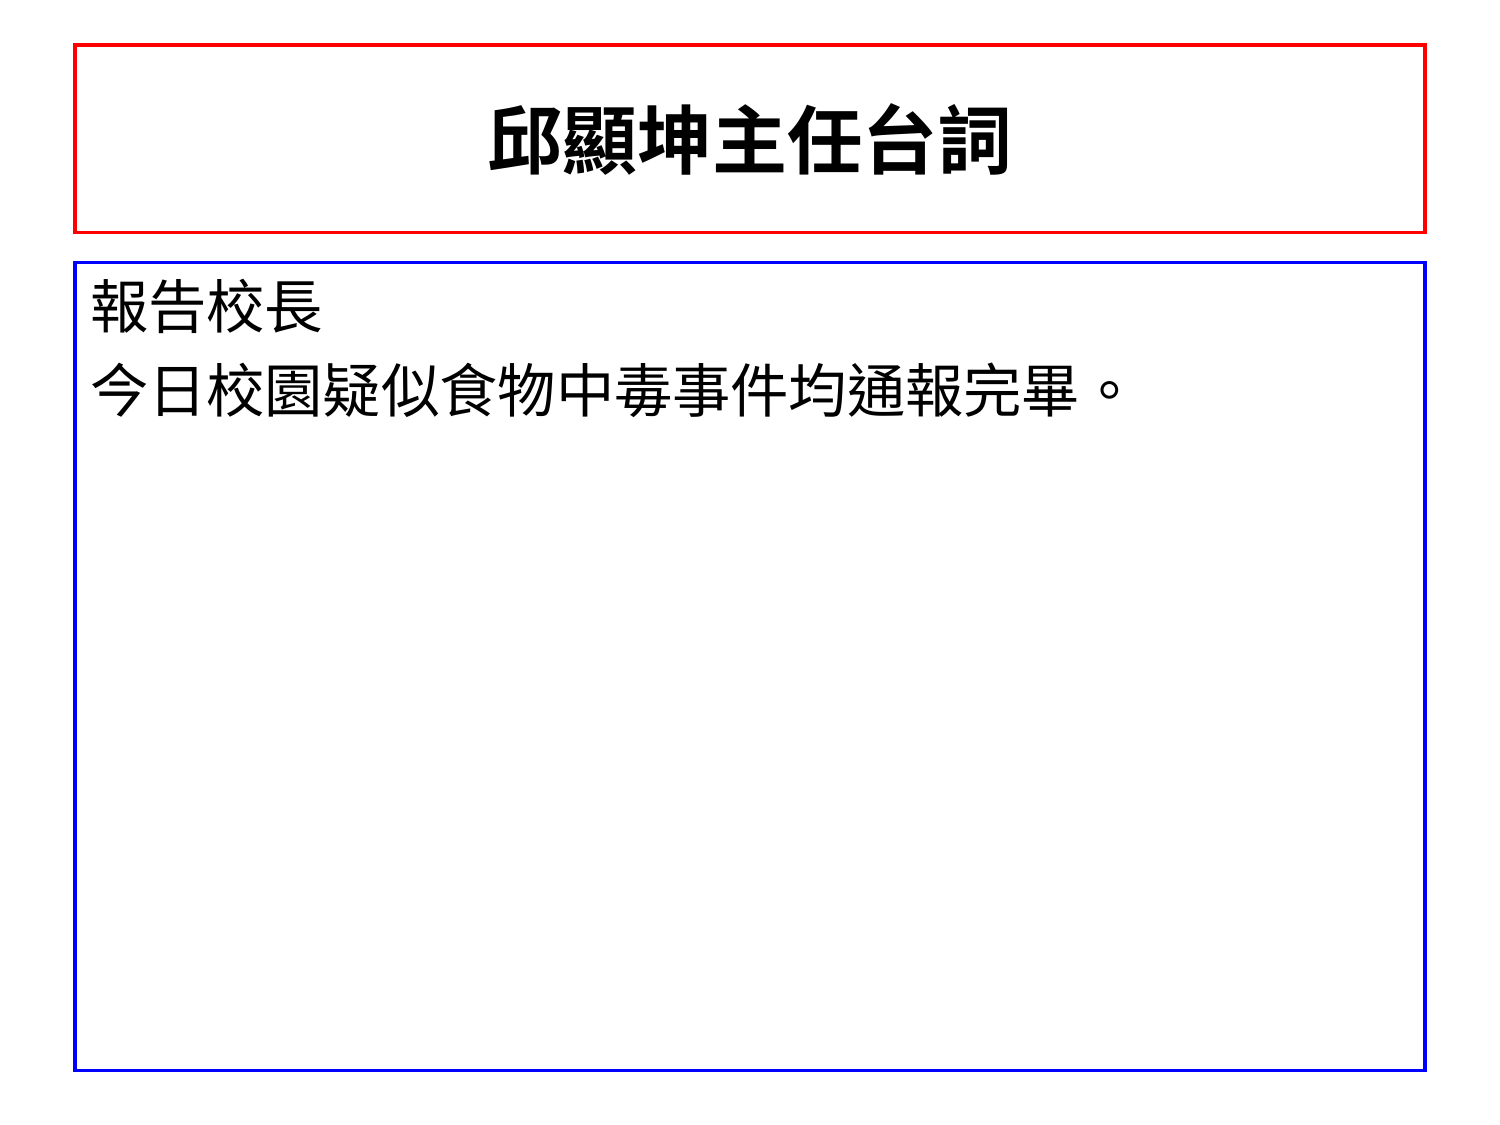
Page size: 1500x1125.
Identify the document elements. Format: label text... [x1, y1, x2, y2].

title 邱顯坤主任台詞 [75, 45, 1426, 233]
list 報告校長 今日校園疑似食物中毒事件均通報完畢。 [75, 262, 1426, 1071]
